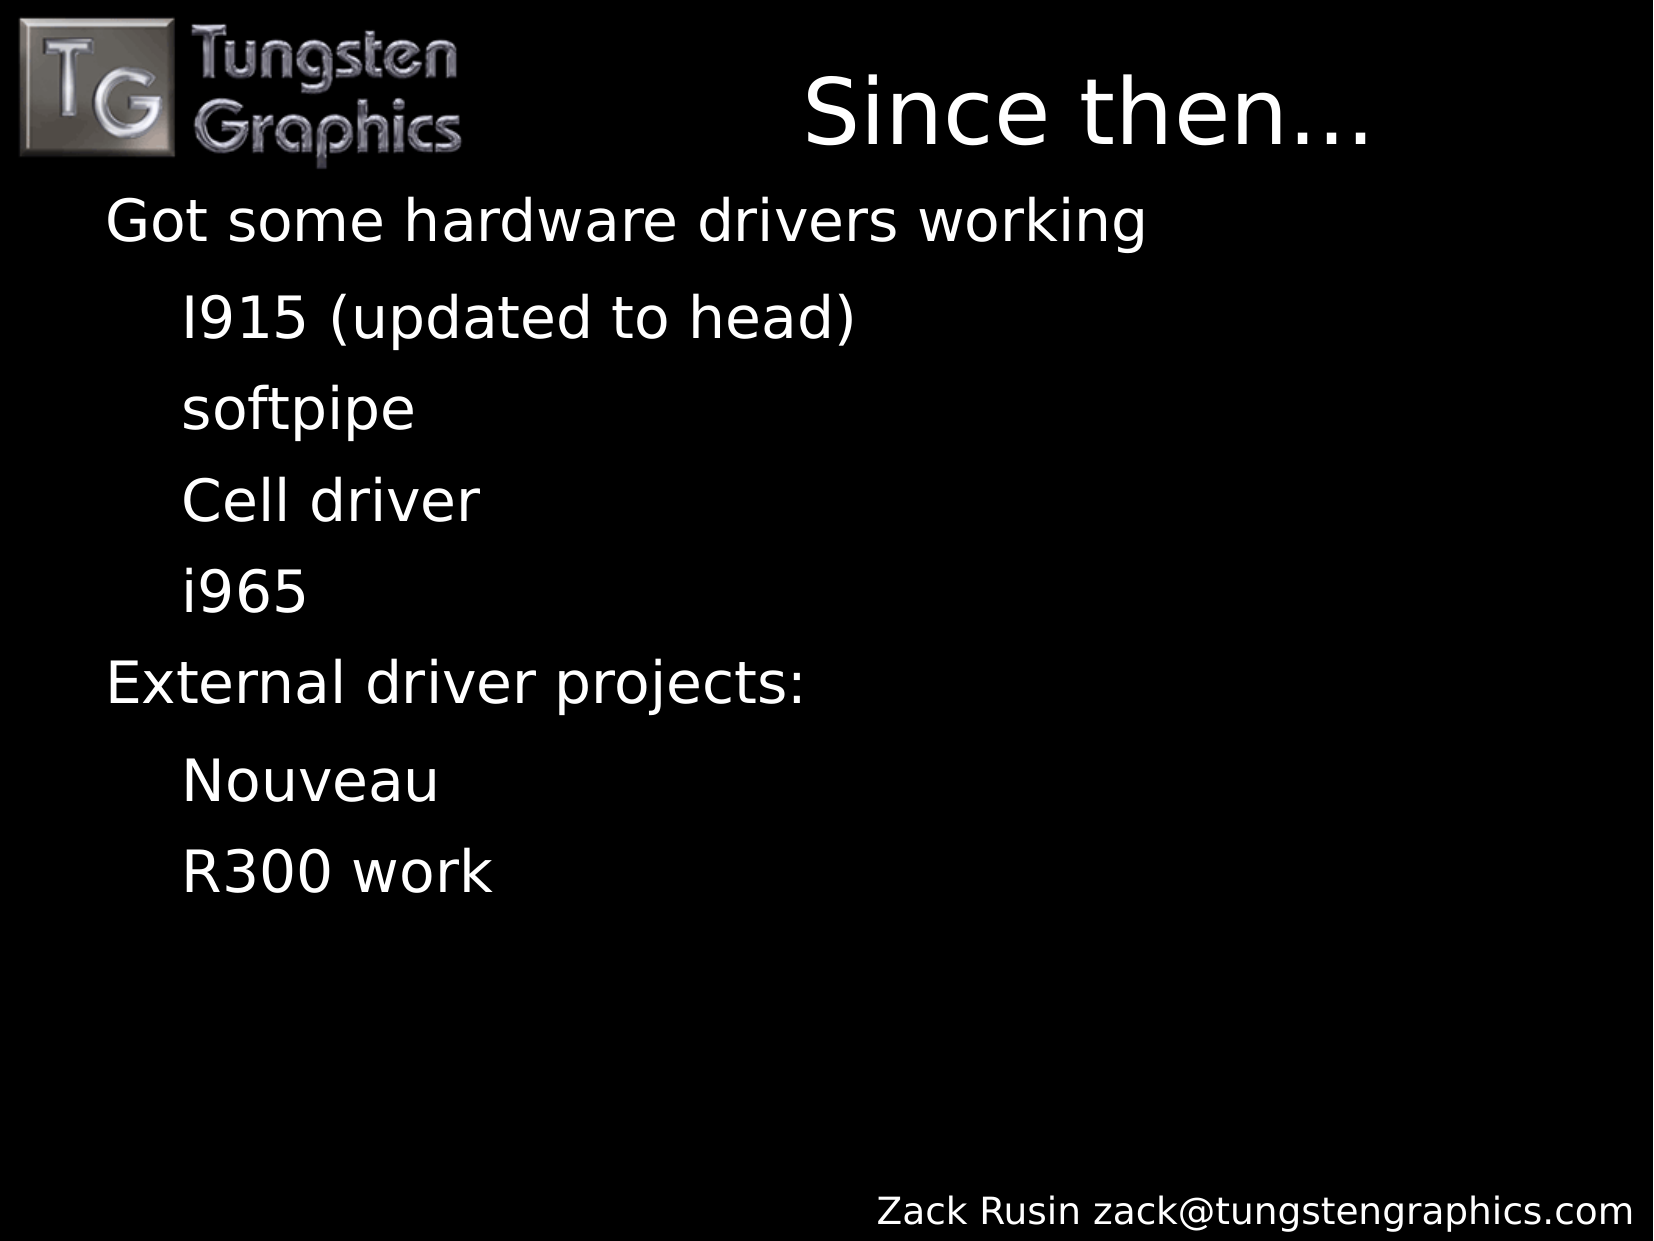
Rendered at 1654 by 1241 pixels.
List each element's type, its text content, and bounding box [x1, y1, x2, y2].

title Since then... [567, 37, 1613, 188]
picture [0, 0, 555, 188]
text_box Zack Rusin zack@tungstengraphics.com [787, 1182, 1651, 1241]
list Got some hardware drivers working I915 (updated to head) softpipe Cell driver i965 External driver projects: Nouveau R300 work [87, 187, 1576, 1163]
